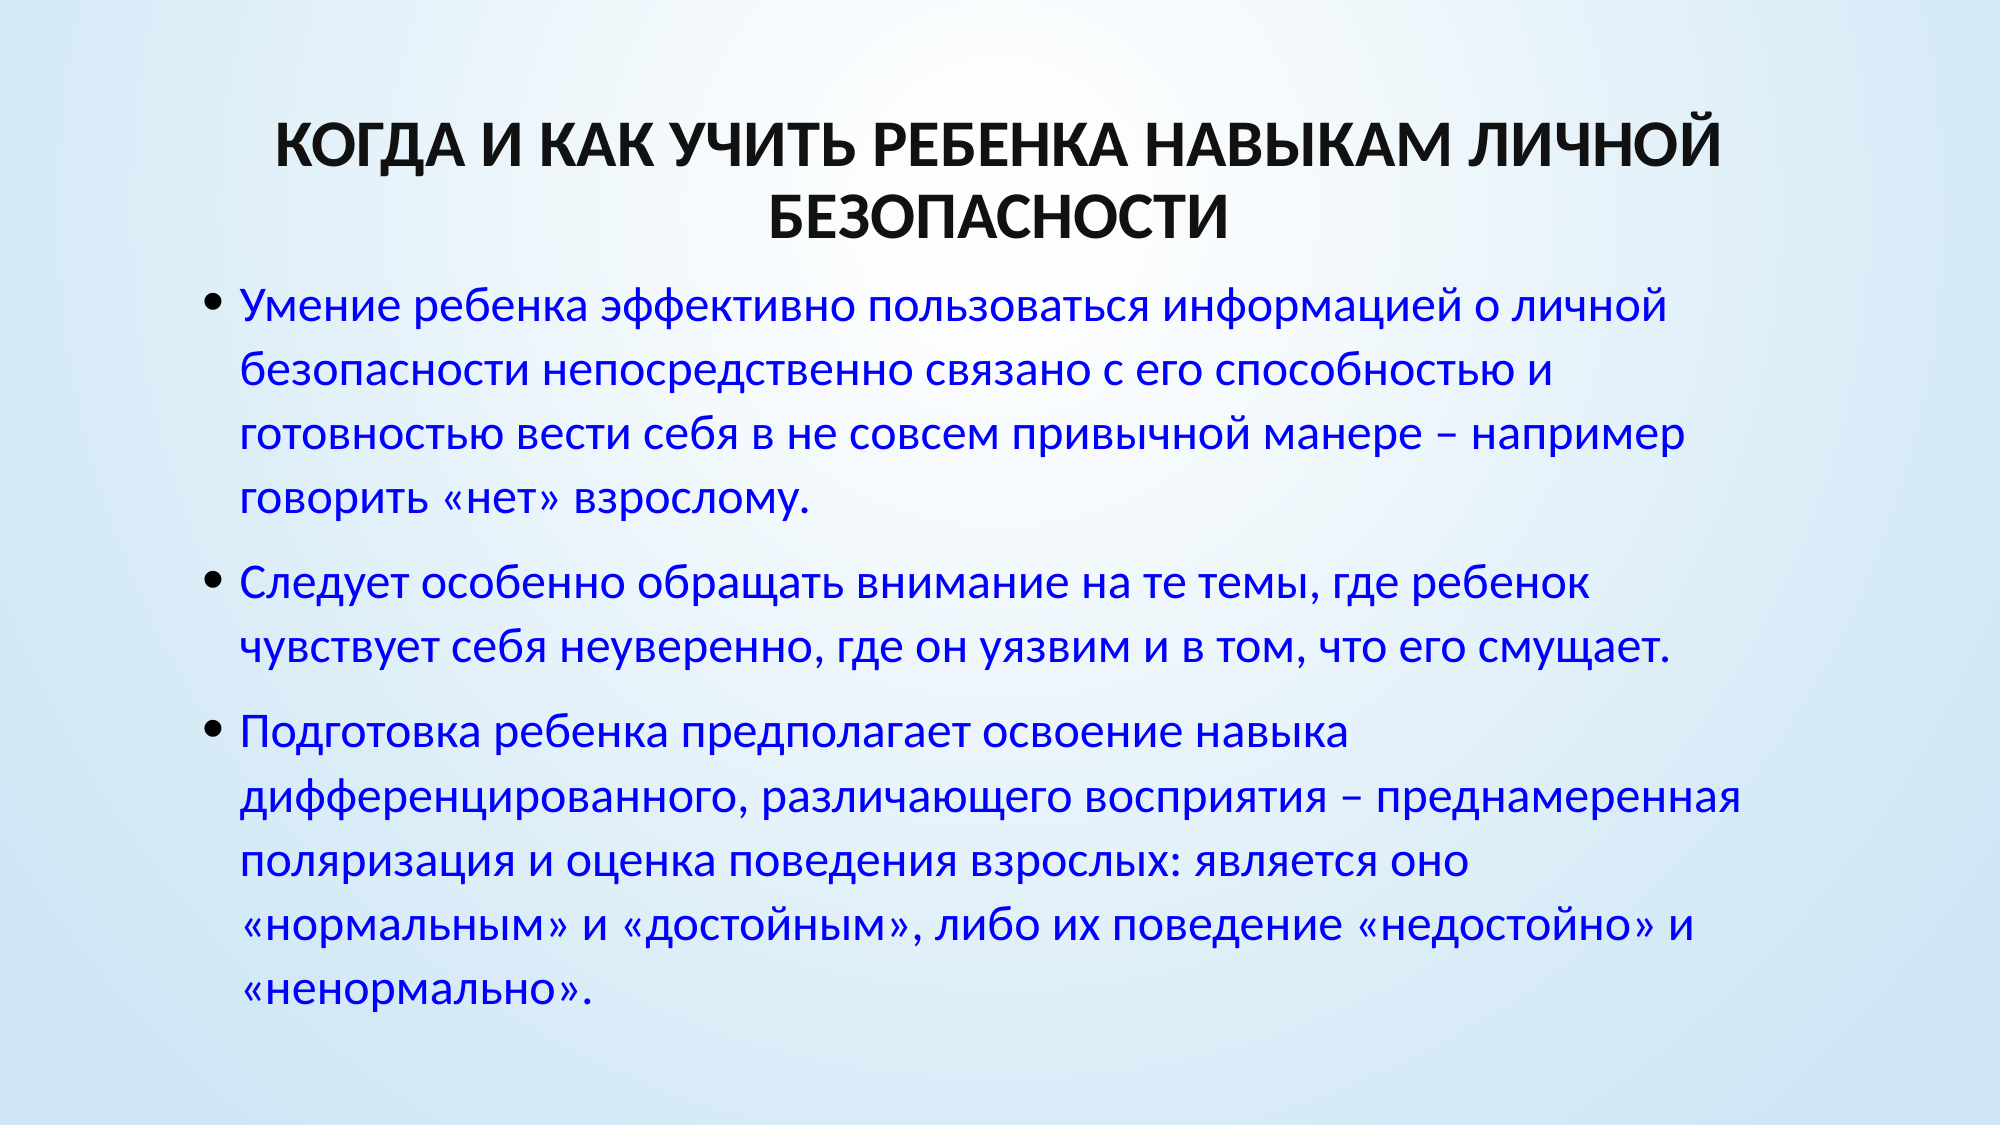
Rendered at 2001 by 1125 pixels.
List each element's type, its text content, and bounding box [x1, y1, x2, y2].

list Умение ребенка эффективно пользоваться информацией о личной безопасности непосредственно связано с его способностью и готовностью вести себя в не совсем привычной манере – например говорить «нет» взрослому. Следует особенно обращать внимание на те темы, где ребенок чувствует себя неуверенно, где он уязвим и в том, что его смущает. Подготовка ребенка предполагает освоение навыка дифференцированного, различающего восприятия – преднамеренная поляризация и оценка поведения взрослых: является оно «нормальным» и «достойным», либо их поведение «недостойно» и «ненормально». [187, 259, 1813, 1050]
picture [0, 0, 2000, 1125]
title КОГДА И КАК УЧИТЬ РЕБЕНКА НАВЫКАМ ЛИЧНОЙ БЕЗОПАСНОСТИ [187, 101, 1813, 259]
